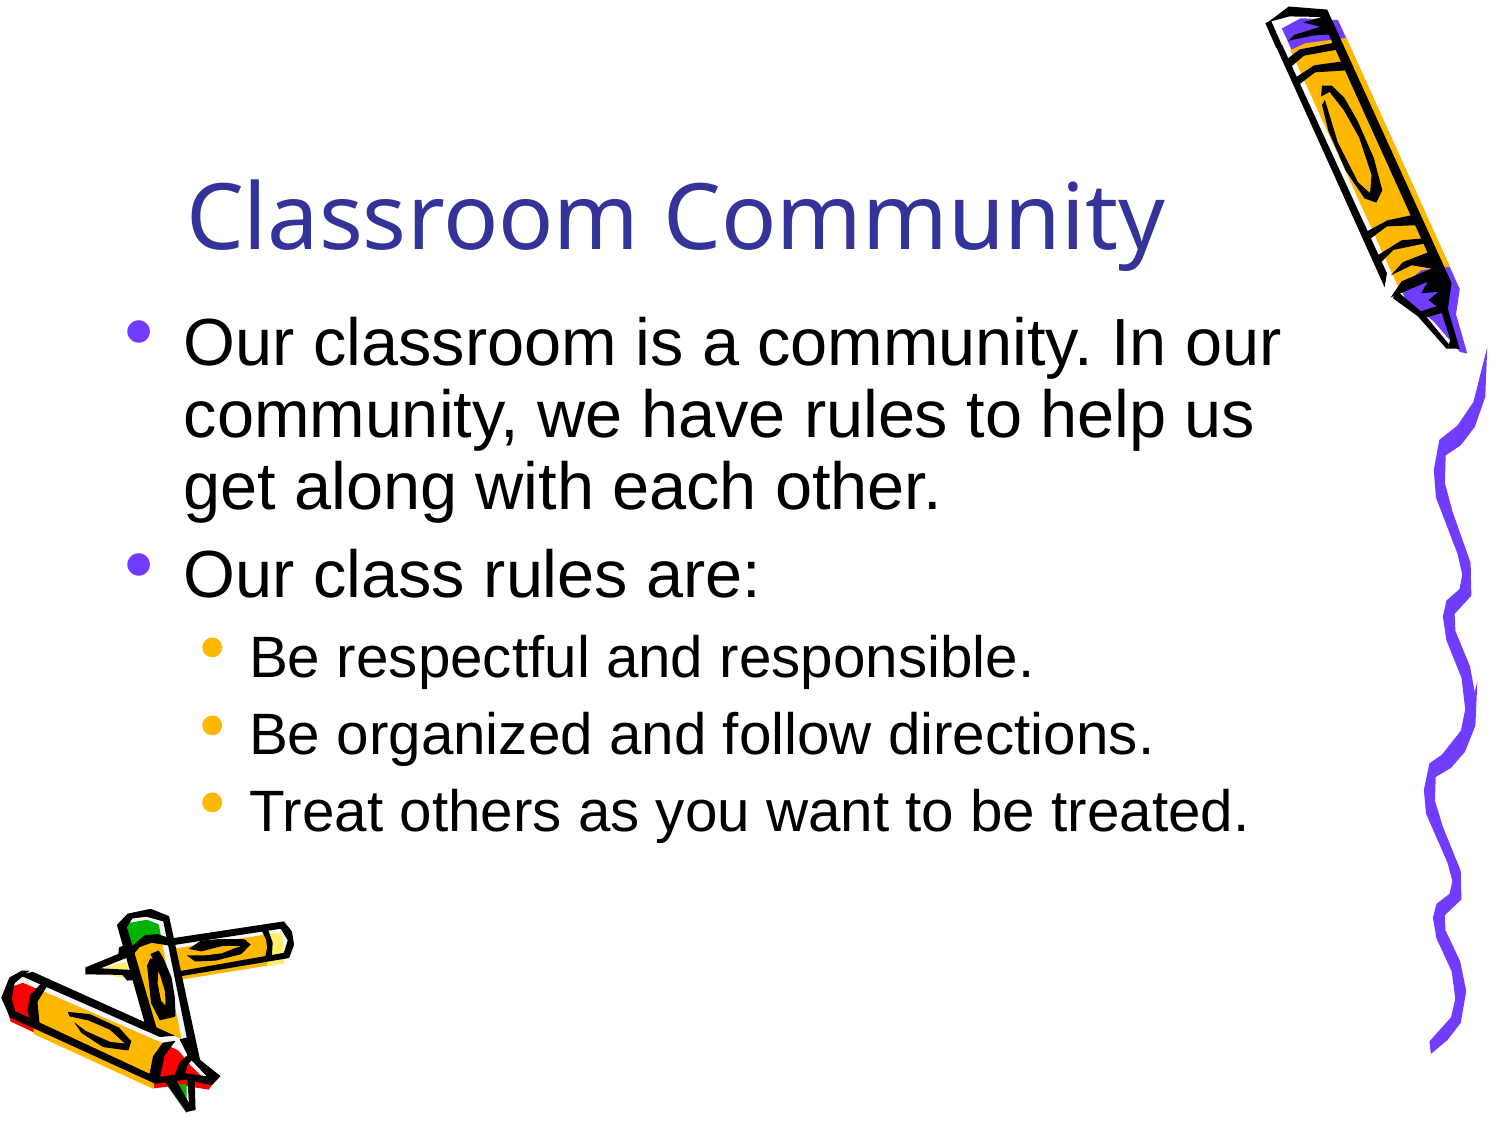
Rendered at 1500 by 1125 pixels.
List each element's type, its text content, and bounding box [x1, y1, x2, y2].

title Classroom Community [112, 62, 1240, 275]
list Our classroom is a community. In our community, we have rules to help us get along with each other. Our class rules are: Be respectful and responsible. Be organized and follow directions. Treat others as you want to be treated. [112, 299, 1375, 901]
